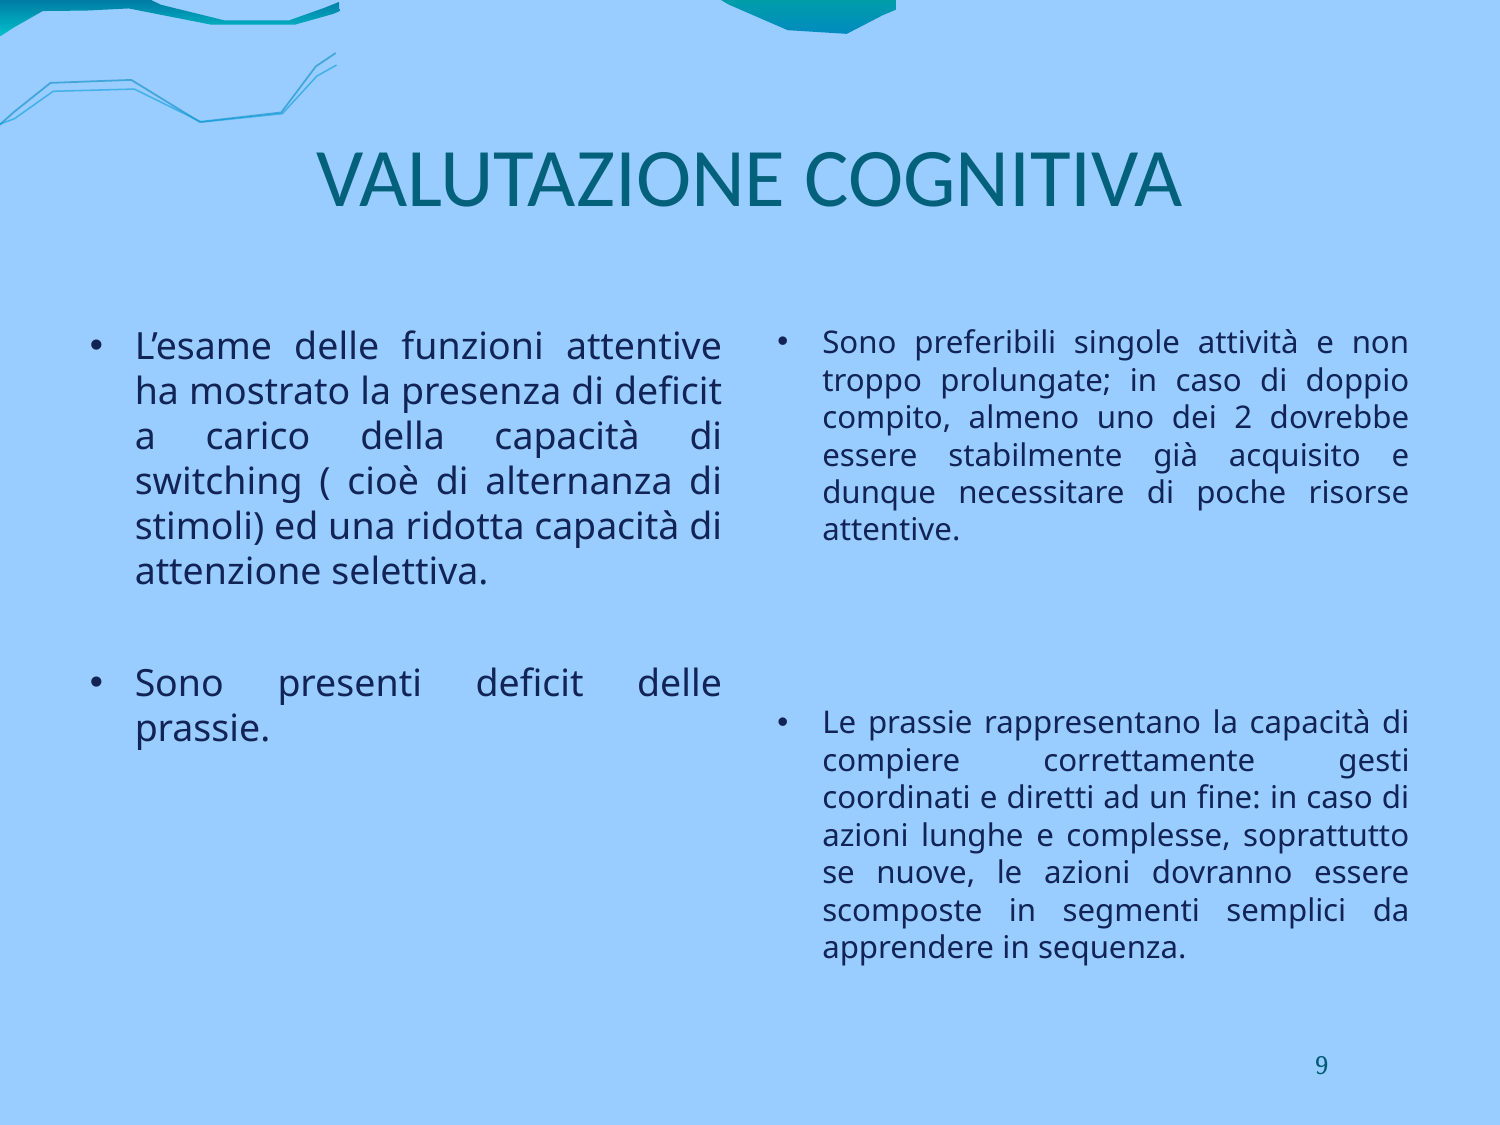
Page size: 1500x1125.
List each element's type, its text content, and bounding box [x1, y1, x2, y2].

title VALUTAZIONE COGNITIVA [75, 115, 1425, 303]
slide_number <numero> [1299, 1042, 1425, 1103]
list Sono preferibili singole attività e non troppo prolungate; in caso di doppio compito, almeno uno dei 2 dovrebbe essere stabilmente già acquisito e dunque necessitare di poche risorse attentive. Le prassie rappresentano la capacità di compiere correttamente gesti coordinati e diretti ad un fine: in caso di azioni lunghe e complesse, soprattutto se nuove, le azioni dovranno essere scomposte in segmenti semplici da apprendere in sequenza. [762, 314, 1425, 1043]
list L’esame delle funzioni attentive ha mostrato la presenza di deficit a carico della capacità di switching ( cioè di alternanza di stimoli) ed una ridotta capacità di attenzione selettiva. Sono presenti deficit delle prassie. [75, 314, 738, 1043]
